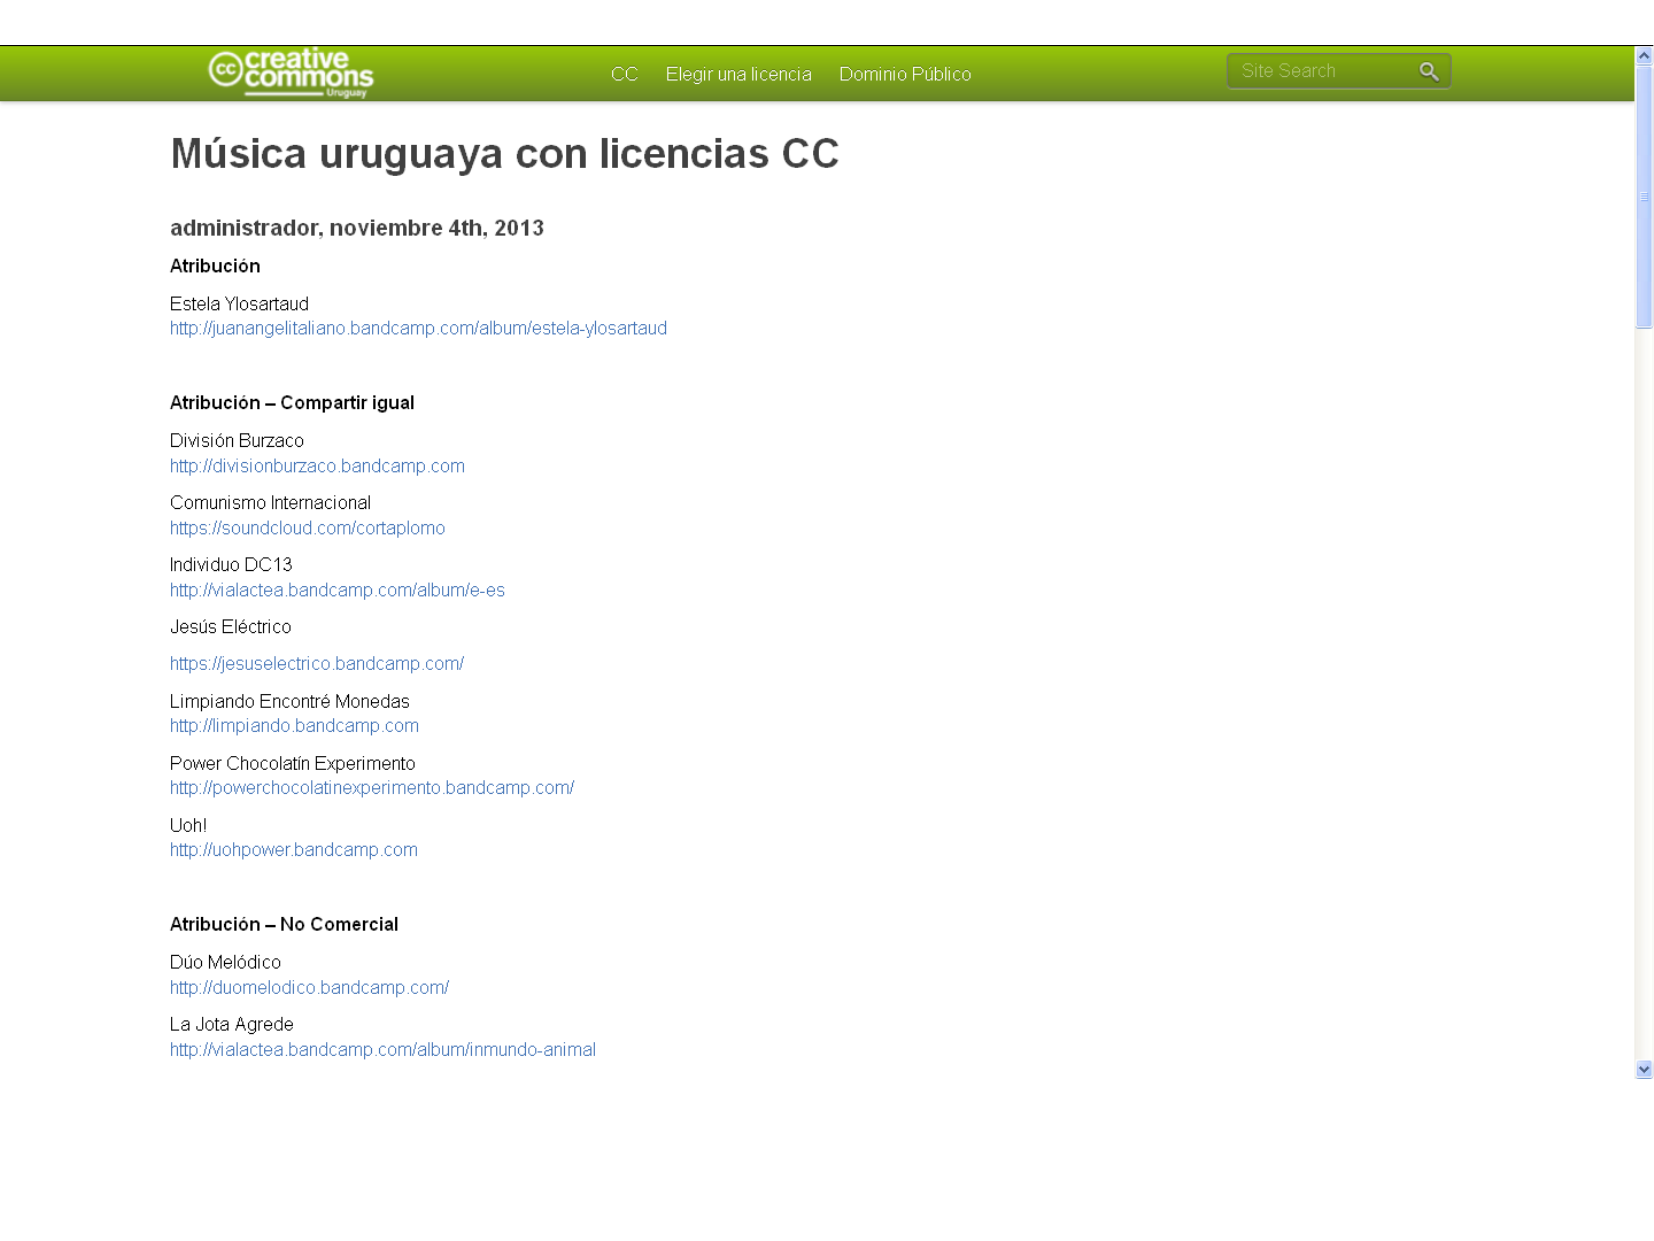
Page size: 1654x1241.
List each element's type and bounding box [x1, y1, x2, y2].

picture [0, 45, 1654, 1079]
